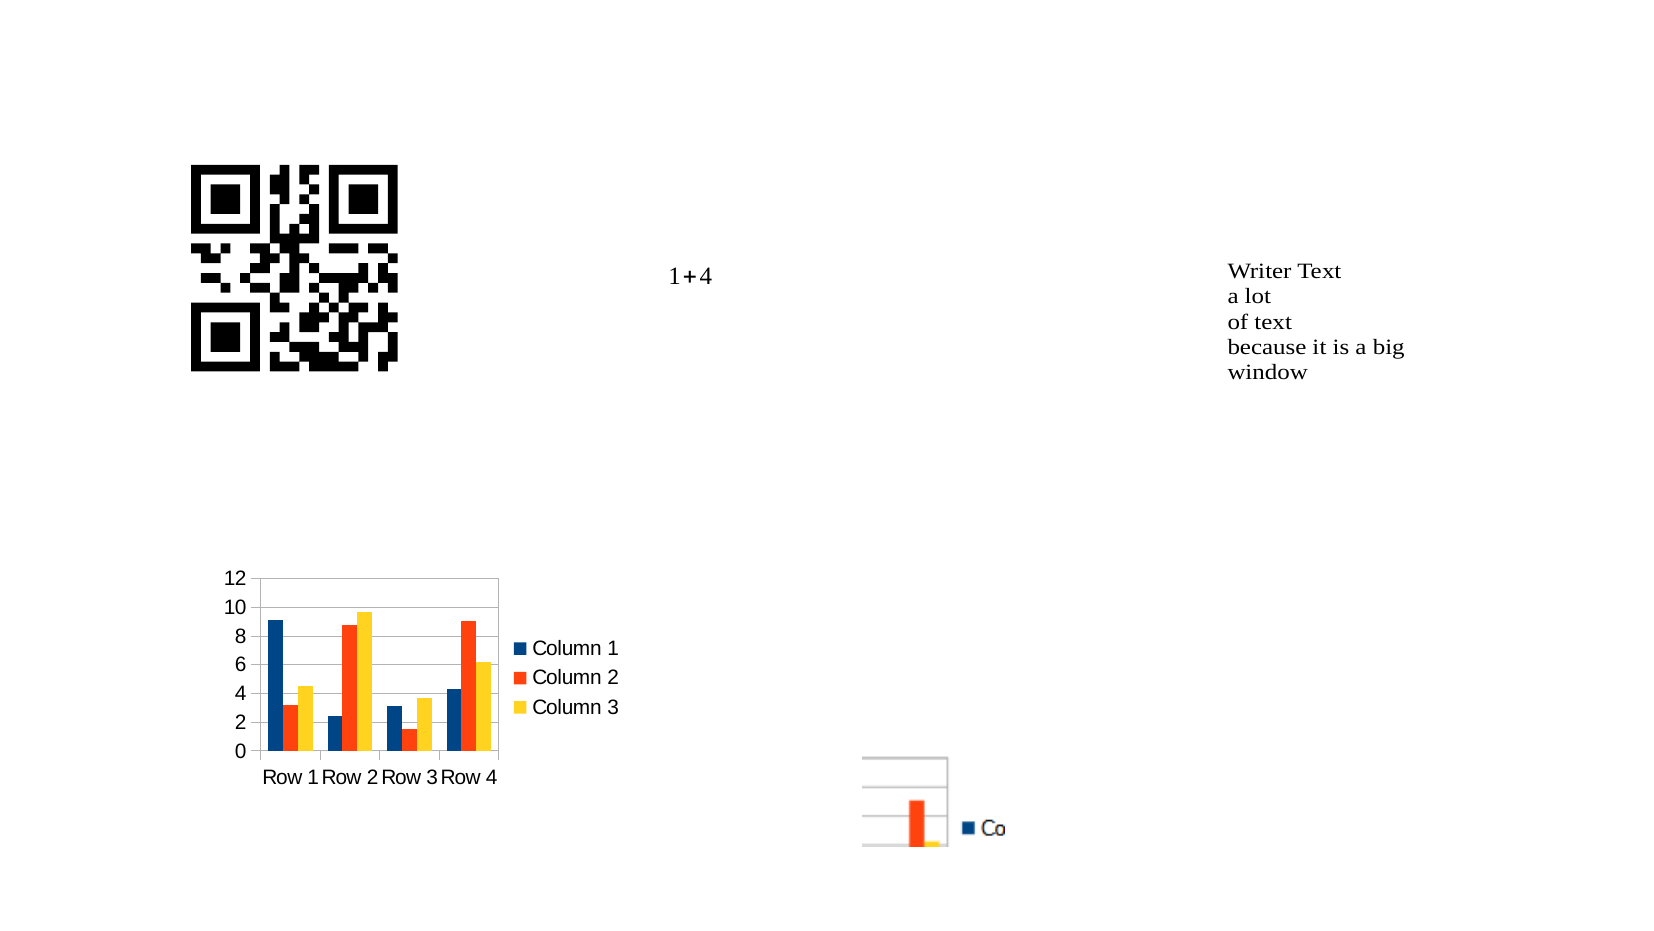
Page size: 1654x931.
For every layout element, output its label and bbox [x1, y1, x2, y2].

picture [176, 150, 413, 387]
chart [1107, 154, 1454, 419]
picture [862, 749, 1005, 847]
chart [668, 262, 713, 291]
chart [215, 562, 638, 794]
